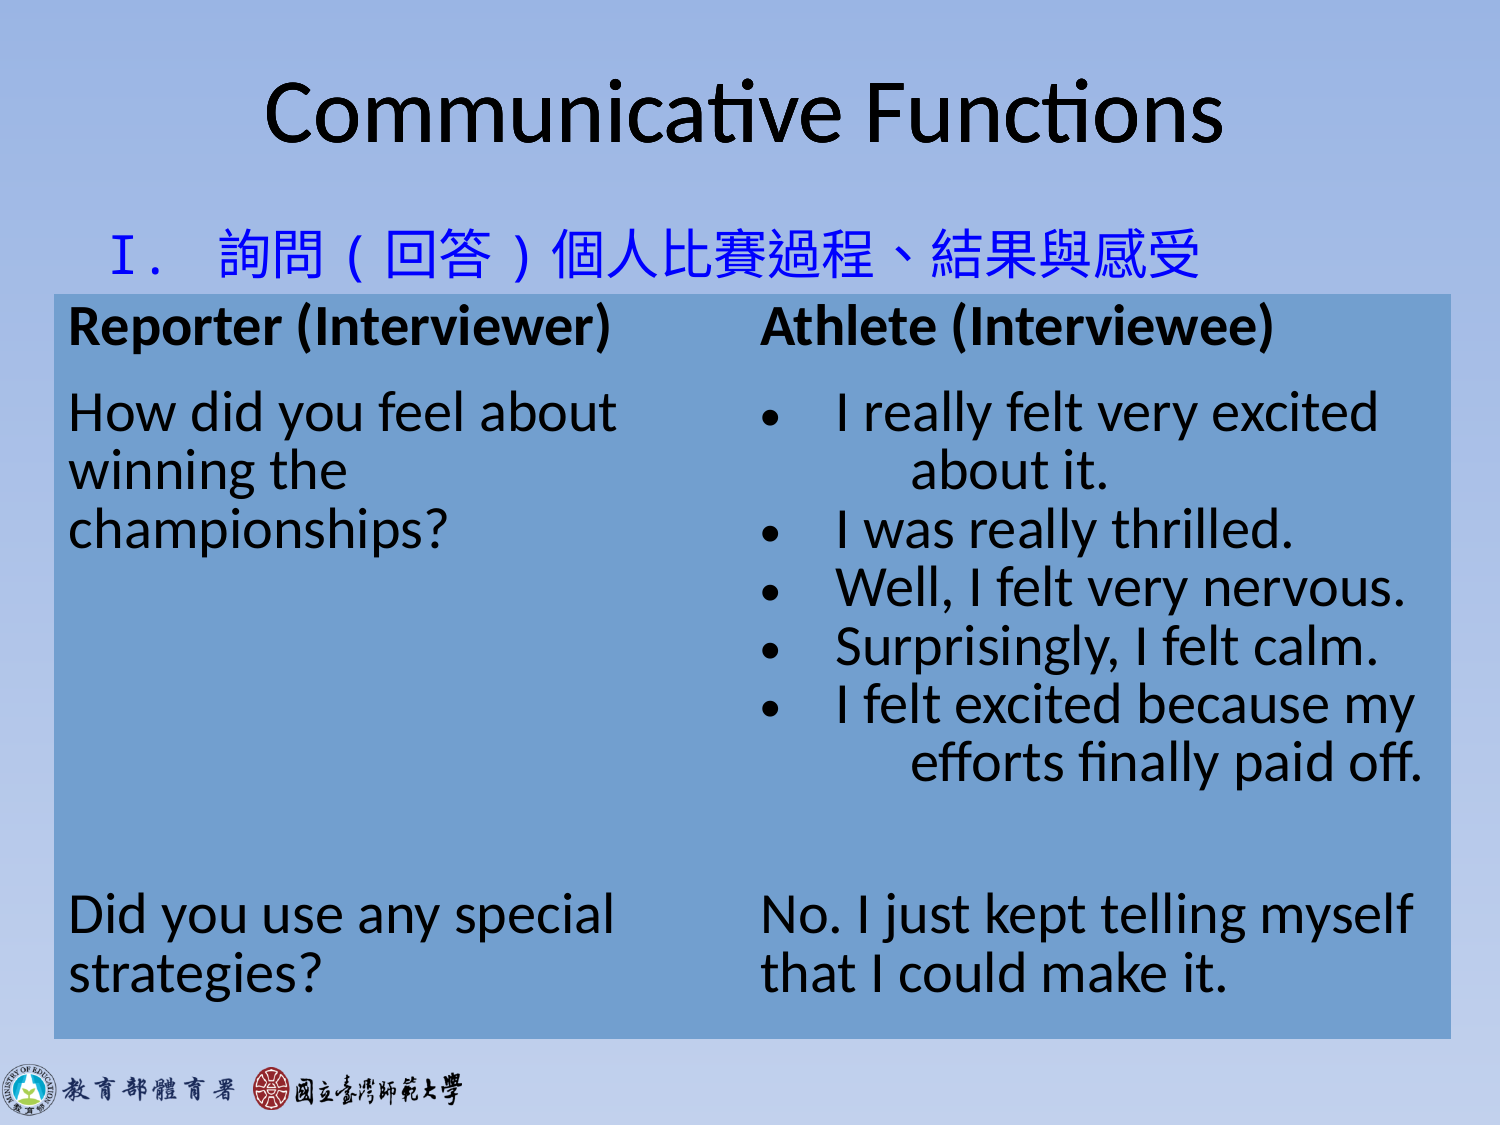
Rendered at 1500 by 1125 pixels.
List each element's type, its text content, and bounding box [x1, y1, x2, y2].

table_cell No. I just kept telling myself that I could make it. [746, 883, 1451, 1039]
table_cell I really felt very excited about it. I was really thrilled. Well, I felt very nervous. Surprisingly, I felt calm. I felt excited because my efforts finally paid off. [746, 381, 1451, 883]
table_cell Did you use any special strategies? [54, 883, 746, 1039]
table_header Reporter (Interviewer) [54, 294, 746, 381]
title Communicative Functions [70, 11, 1421, 200]
list I. 詢問(回答)個人比賽過程、結果與感受 [35, 212, 1430, 956]
table_header Athlete (Interviewee) [746, 294, 1451, 381]
table_cell How did you feel about winning the championships? [54, 381, 746, 883]
